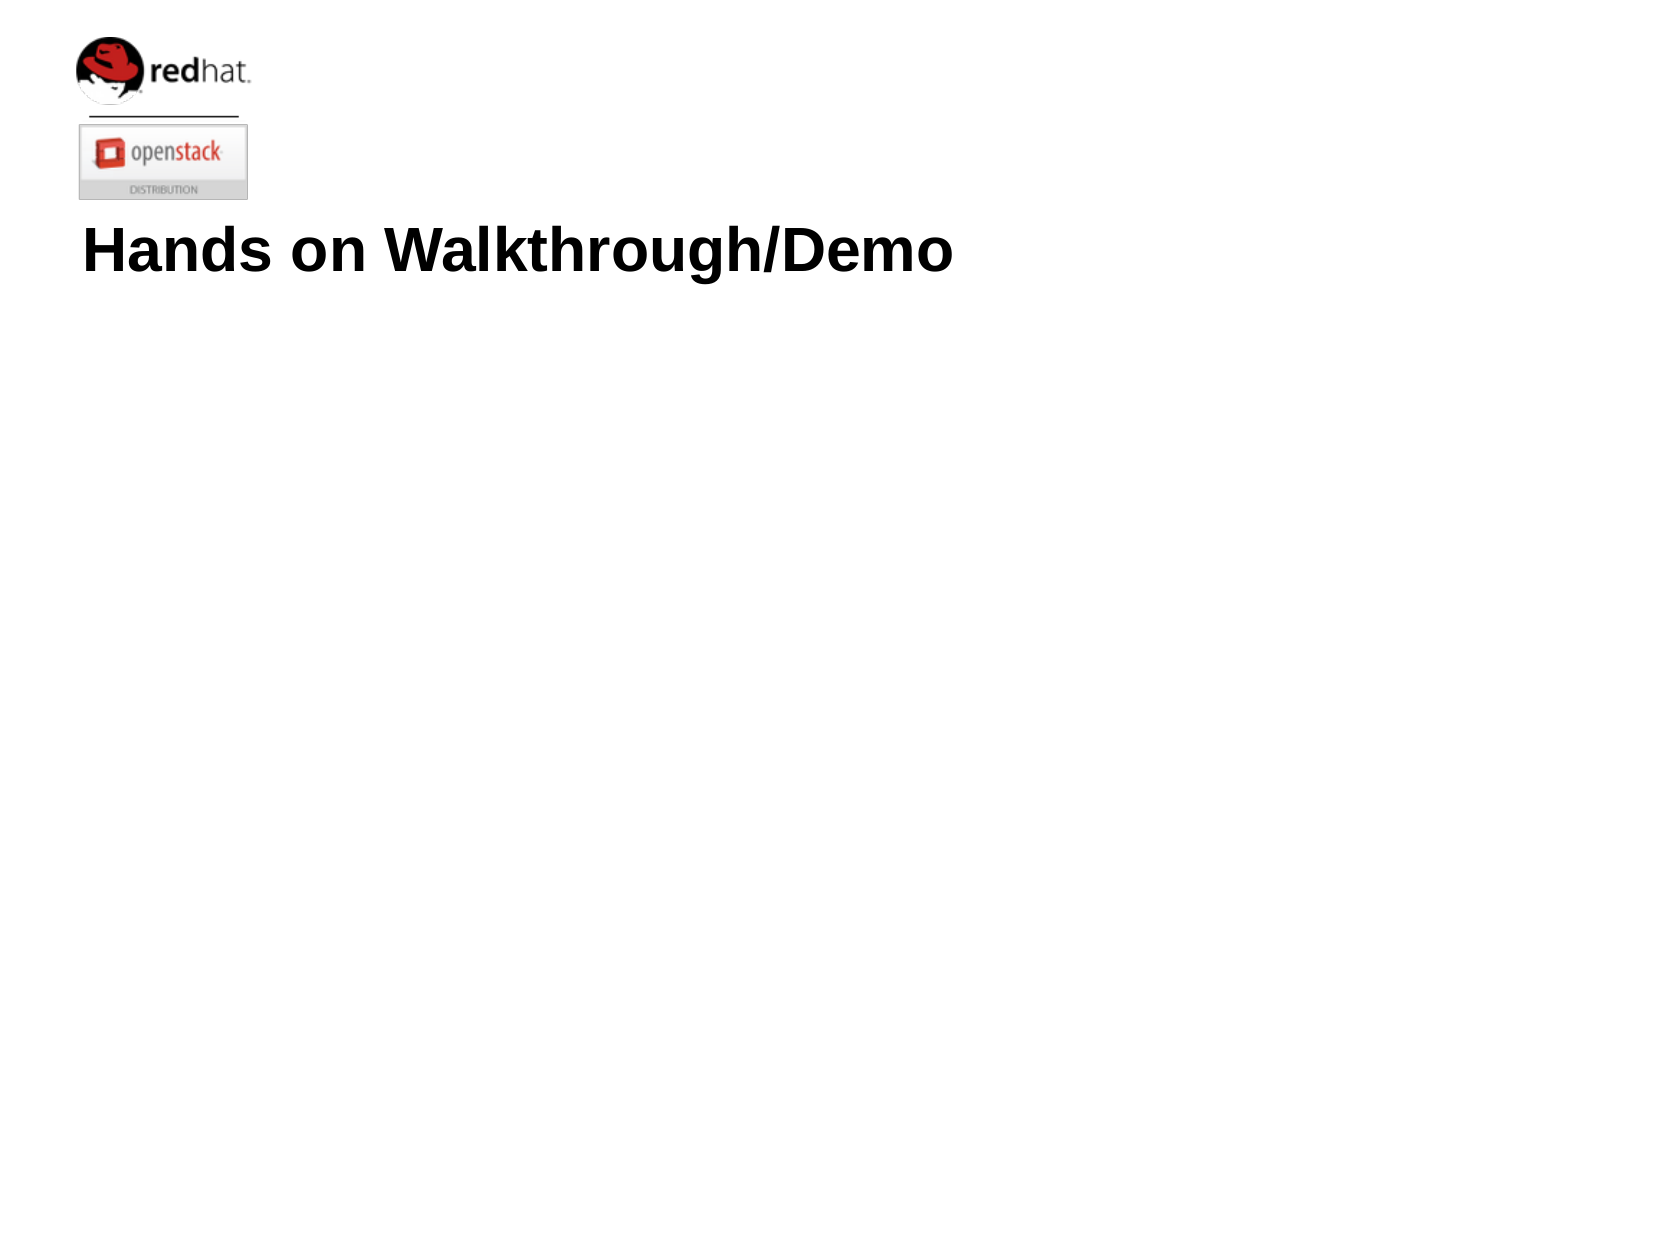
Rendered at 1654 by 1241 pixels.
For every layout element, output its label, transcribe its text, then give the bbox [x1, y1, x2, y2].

picture [75, 37, 252, 204]
title Hands on Walkthrough/Demo [82, 155, 1571, 344]
